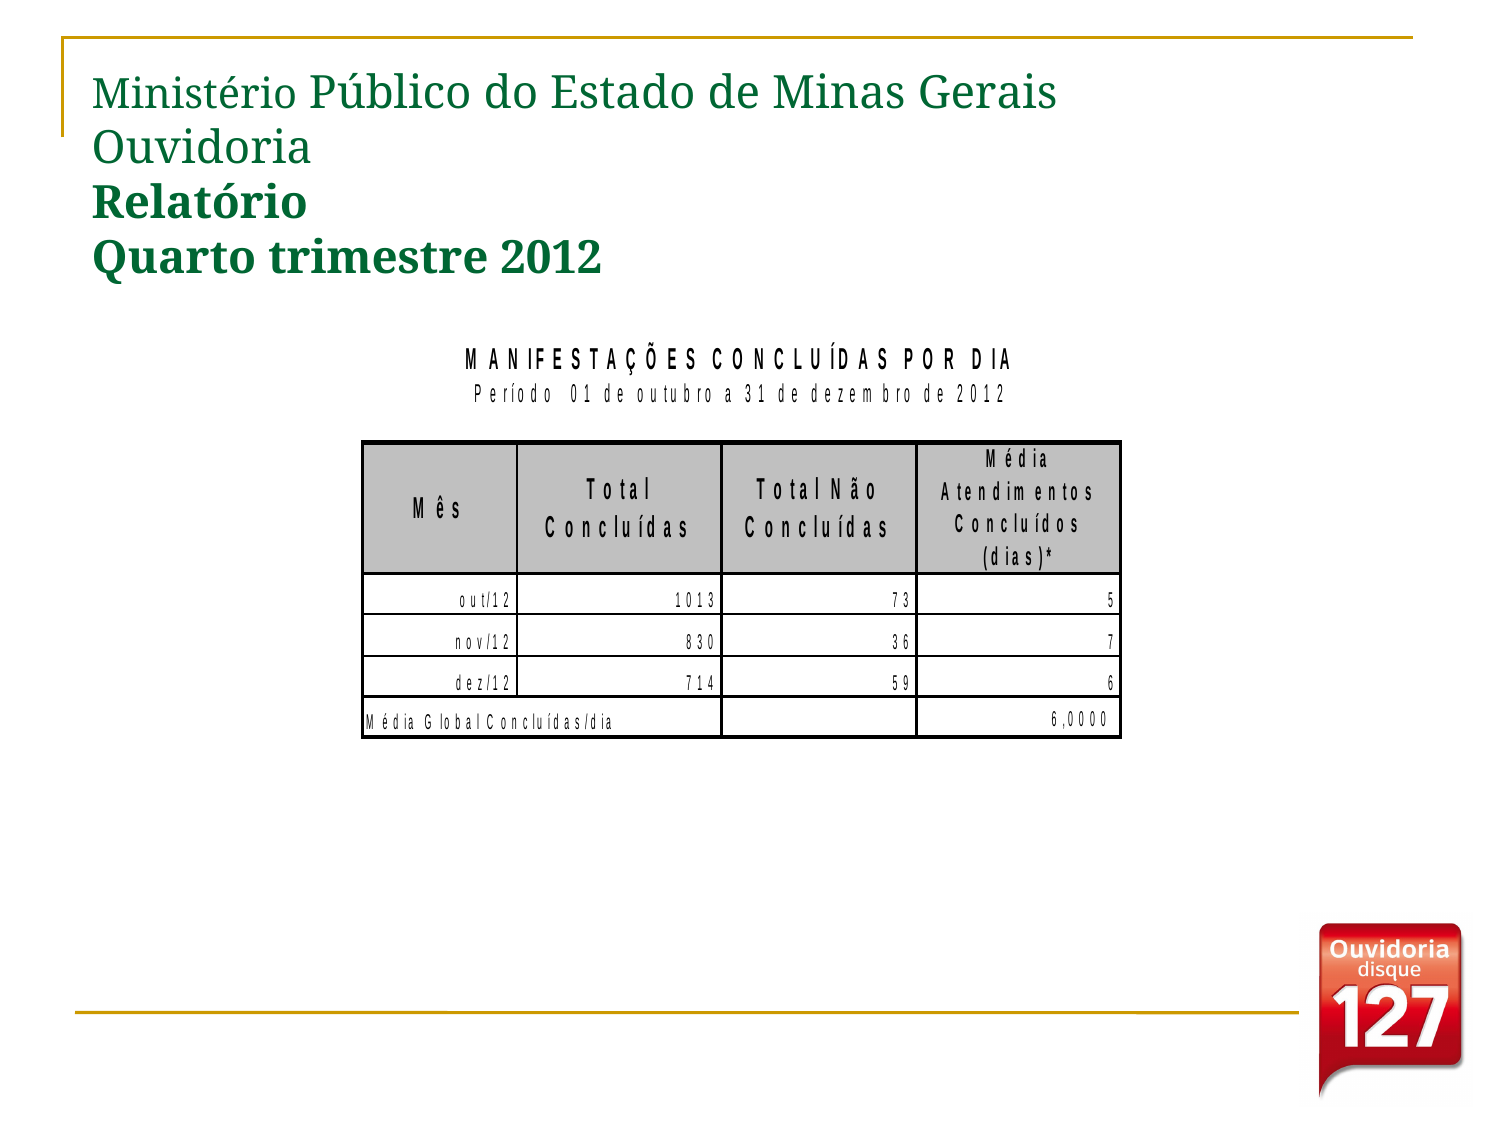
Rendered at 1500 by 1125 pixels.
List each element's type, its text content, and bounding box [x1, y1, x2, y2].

text_box Ministério Público do Estado de Minas Gerais Ouvidoria Relatório Quarto trimestre 2012 [76, 0, 1427, 187]
chart [361, 339, 1123, 739]
chart [1299, 912, 1473, 1107]
